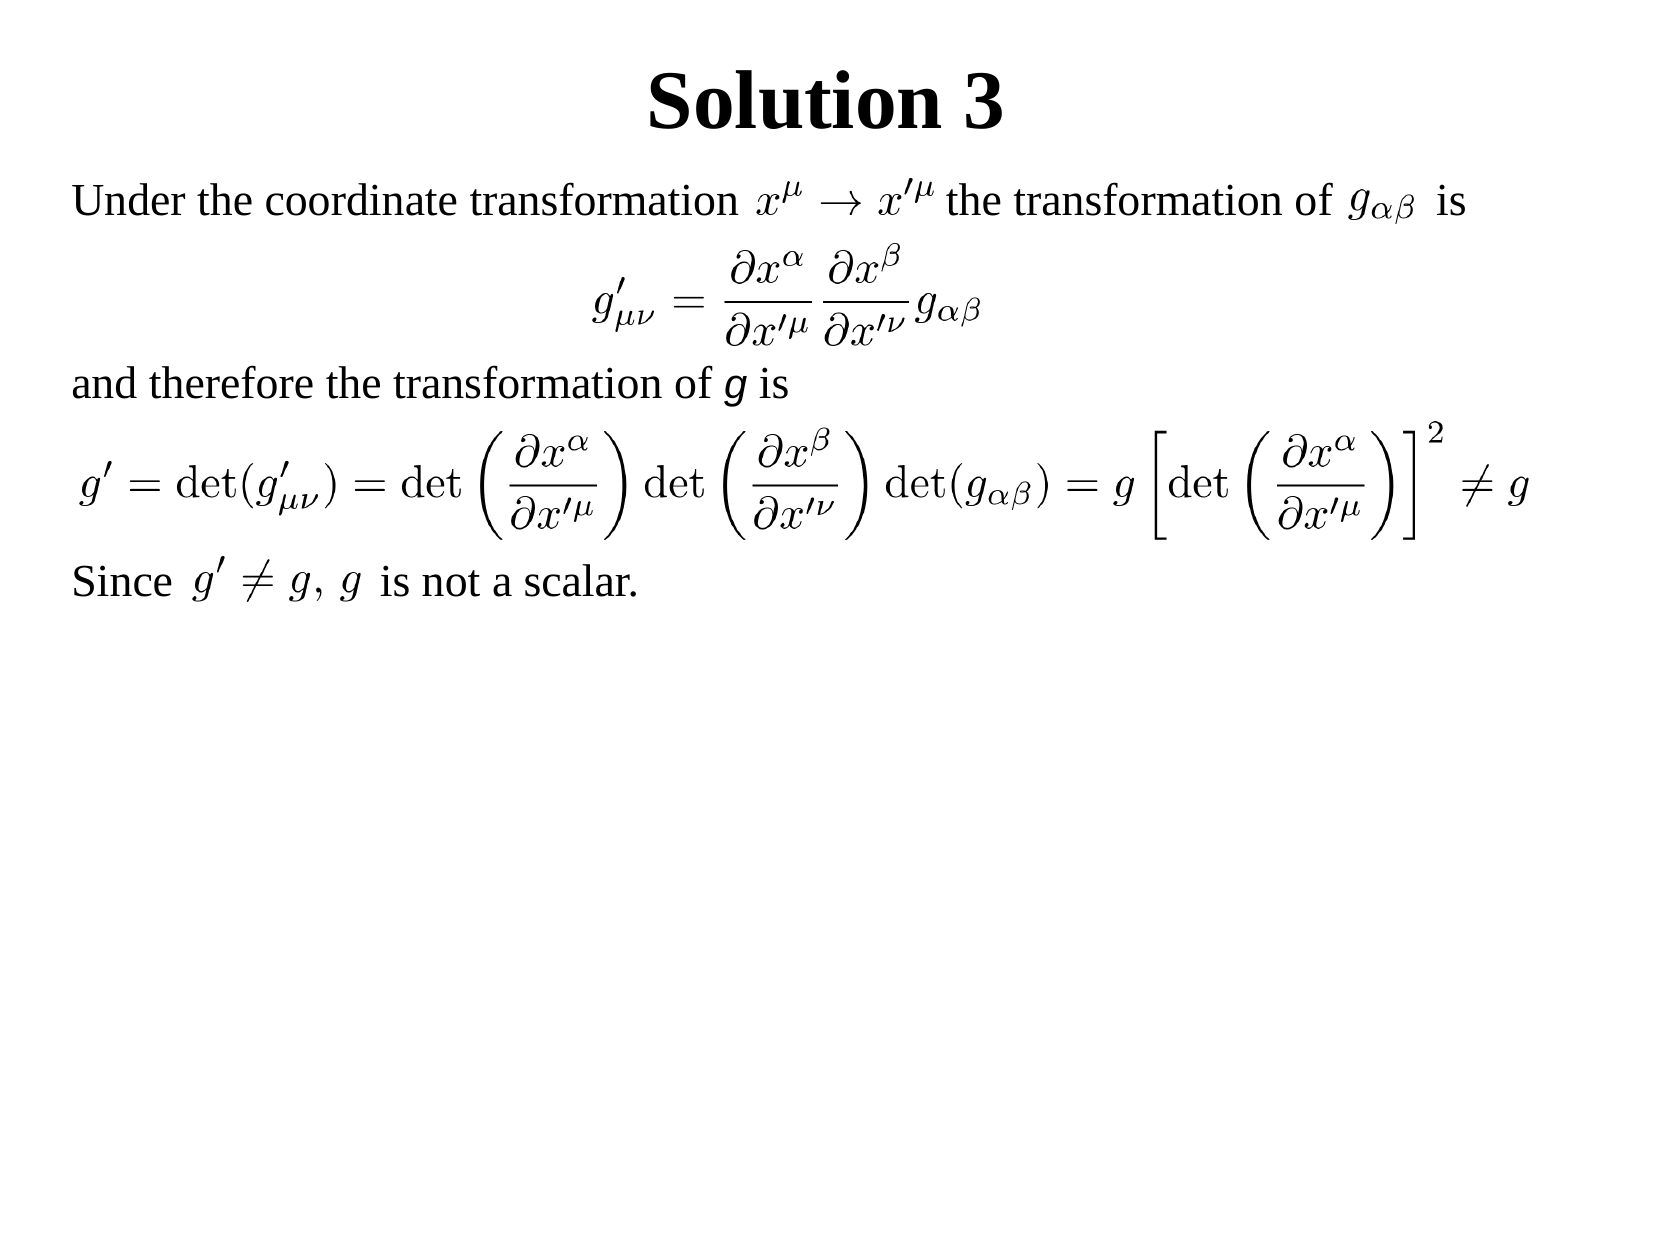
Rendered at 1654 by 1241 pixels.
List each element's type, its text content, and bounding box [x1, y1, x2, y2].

title Solution 3 [82, 34, 1571, 153]
picture [192, 555, 361, 602]
picture [756, 177, 934, 215]
picture [1348, 189, 1414, 224]
list Under the coordinate transformation the transformation of is and therefore the transformation of g is Since is not a scalar. [56, 153, 1602, 617]
picture [79, 421, 1529, 540]
picture [592, 242, 980, 346]
